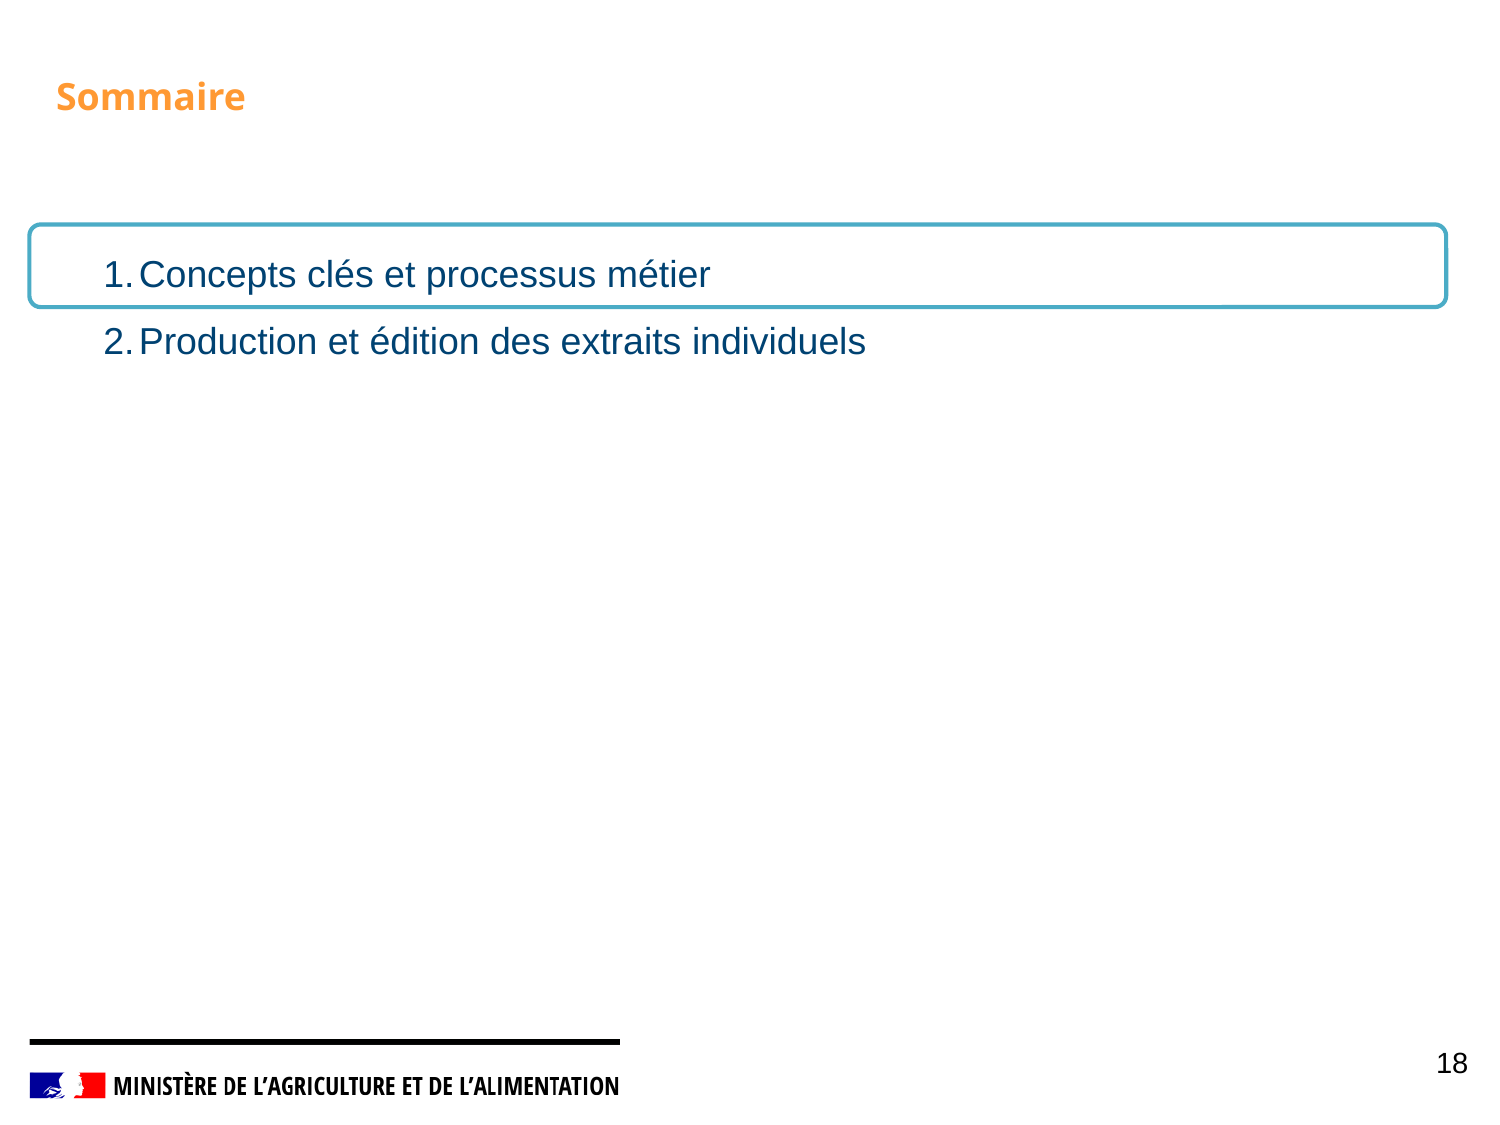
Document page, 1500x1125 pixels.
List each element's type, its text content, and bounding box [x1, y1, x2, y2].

text_box Sommaire [41, 42, 1458, 149]
text_box Concepts clés et processus métier Production et édition des extraits individuels [88, 227, 1444, 305]
picture [29, 1039, 620, 1099]
text_box Concepts clés et processus métier Production et édition des extraits individuels [88, 219, 1458, 456]
